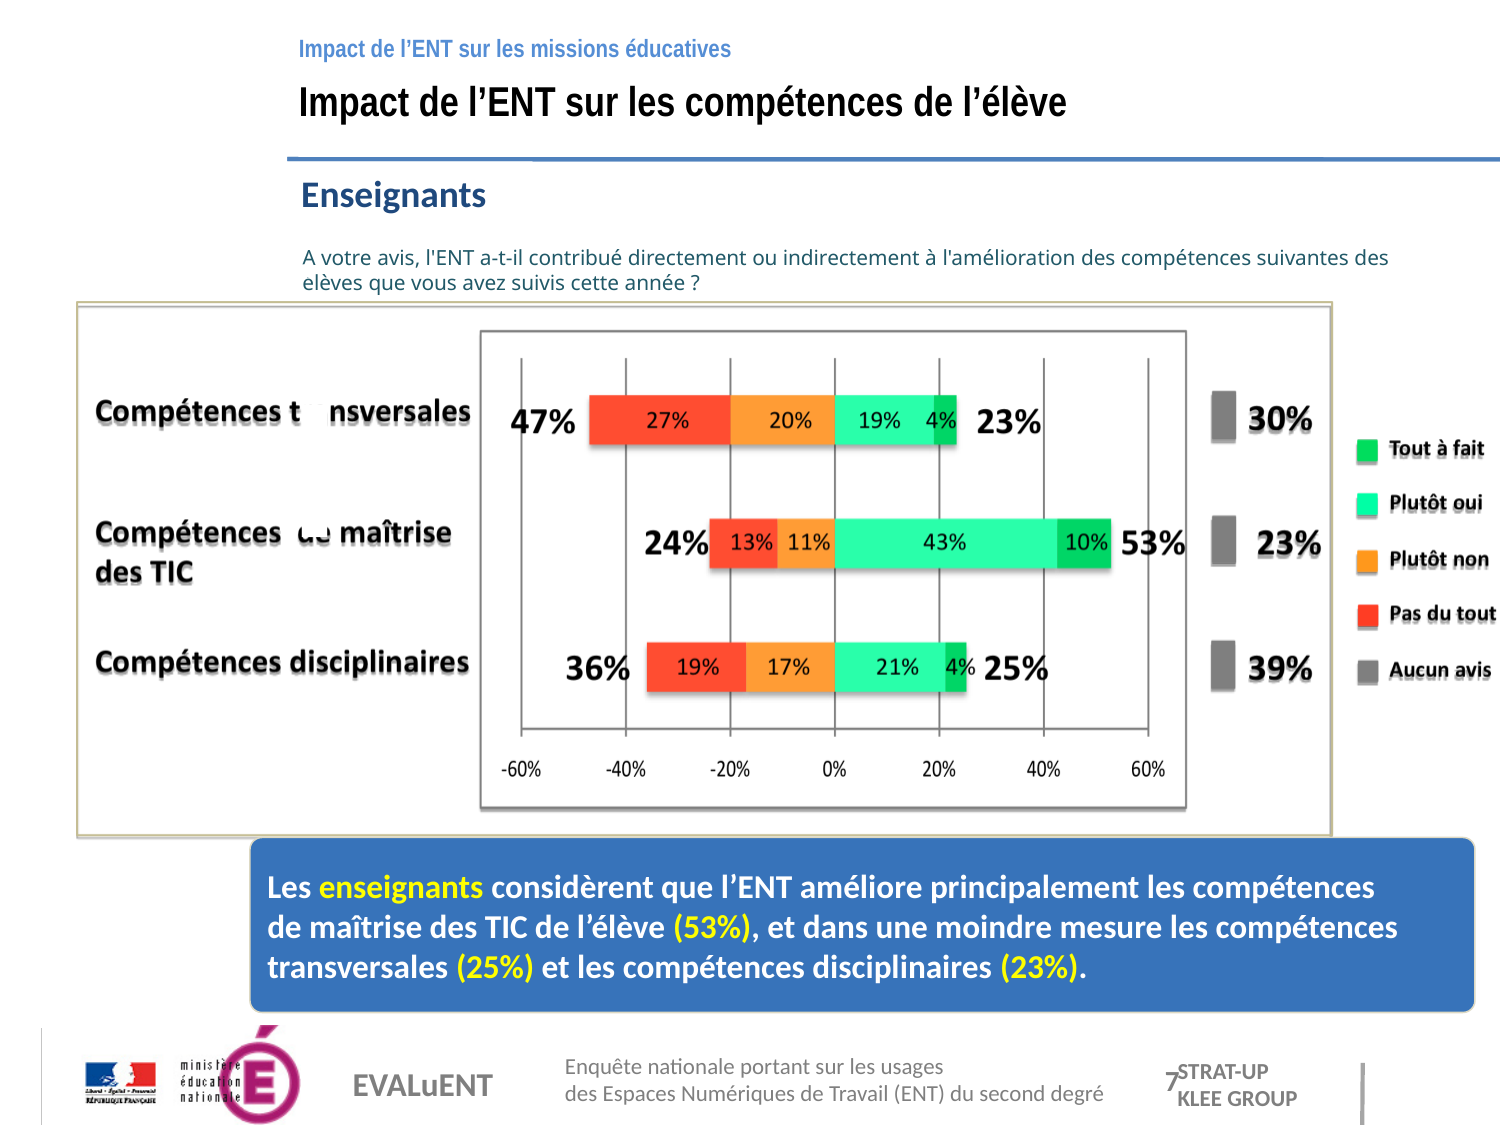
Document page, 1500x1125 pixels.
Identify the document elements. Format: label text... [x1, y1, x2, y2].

text_box Enseignants [286, 162, 504, 224]
picture [75, 299, 1500, 838]
text_box A votre avis, l'ENT a-t-il contribué directement ou indirectement à l'amélioration des compétences suivantes des élèves que vous avez suivis cette année ? [287, 237, 1450, 304]
text_box [1074, 1050, 1426, 1110]
text_box Impact de l’ENT sur les missions éducatives Impact de l’ENT sur les compétences de l’élève [284, 25, 1455, 100]
text_box Les enseignants considèrent que l’ENT améliore principalement les compétences de maîtrise des TIC de l’élève (53%), et dans une moindre mesure les compétences transversales (25%) et les compétences disciplinaires (23%). [249, 837, 1475, 1013]
